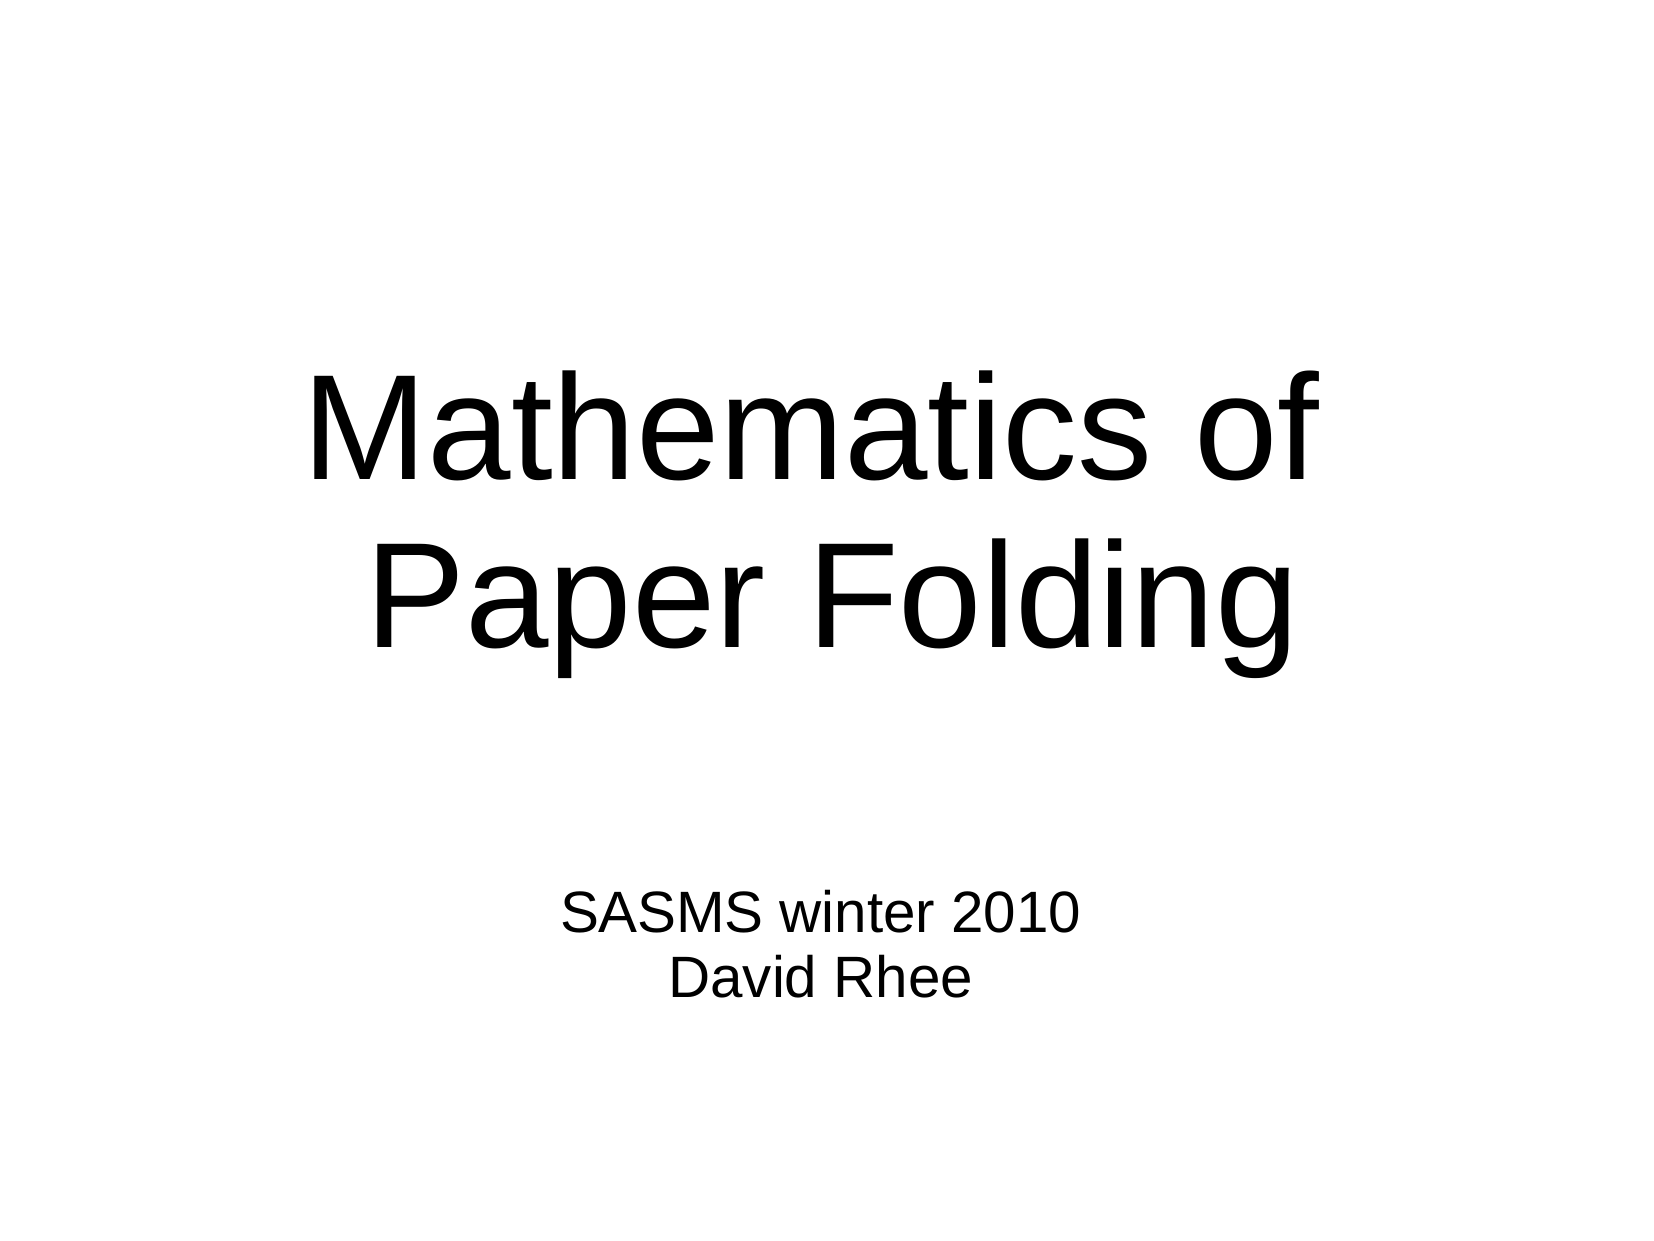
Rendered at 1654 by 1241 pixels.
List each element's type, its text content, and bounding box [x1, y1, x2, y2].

subtitle SASMS winter 2010 David Rhee [76, 797, 1565, 1093]
title Mathematics of Paper Folding [88, 343, 1577, 680]
